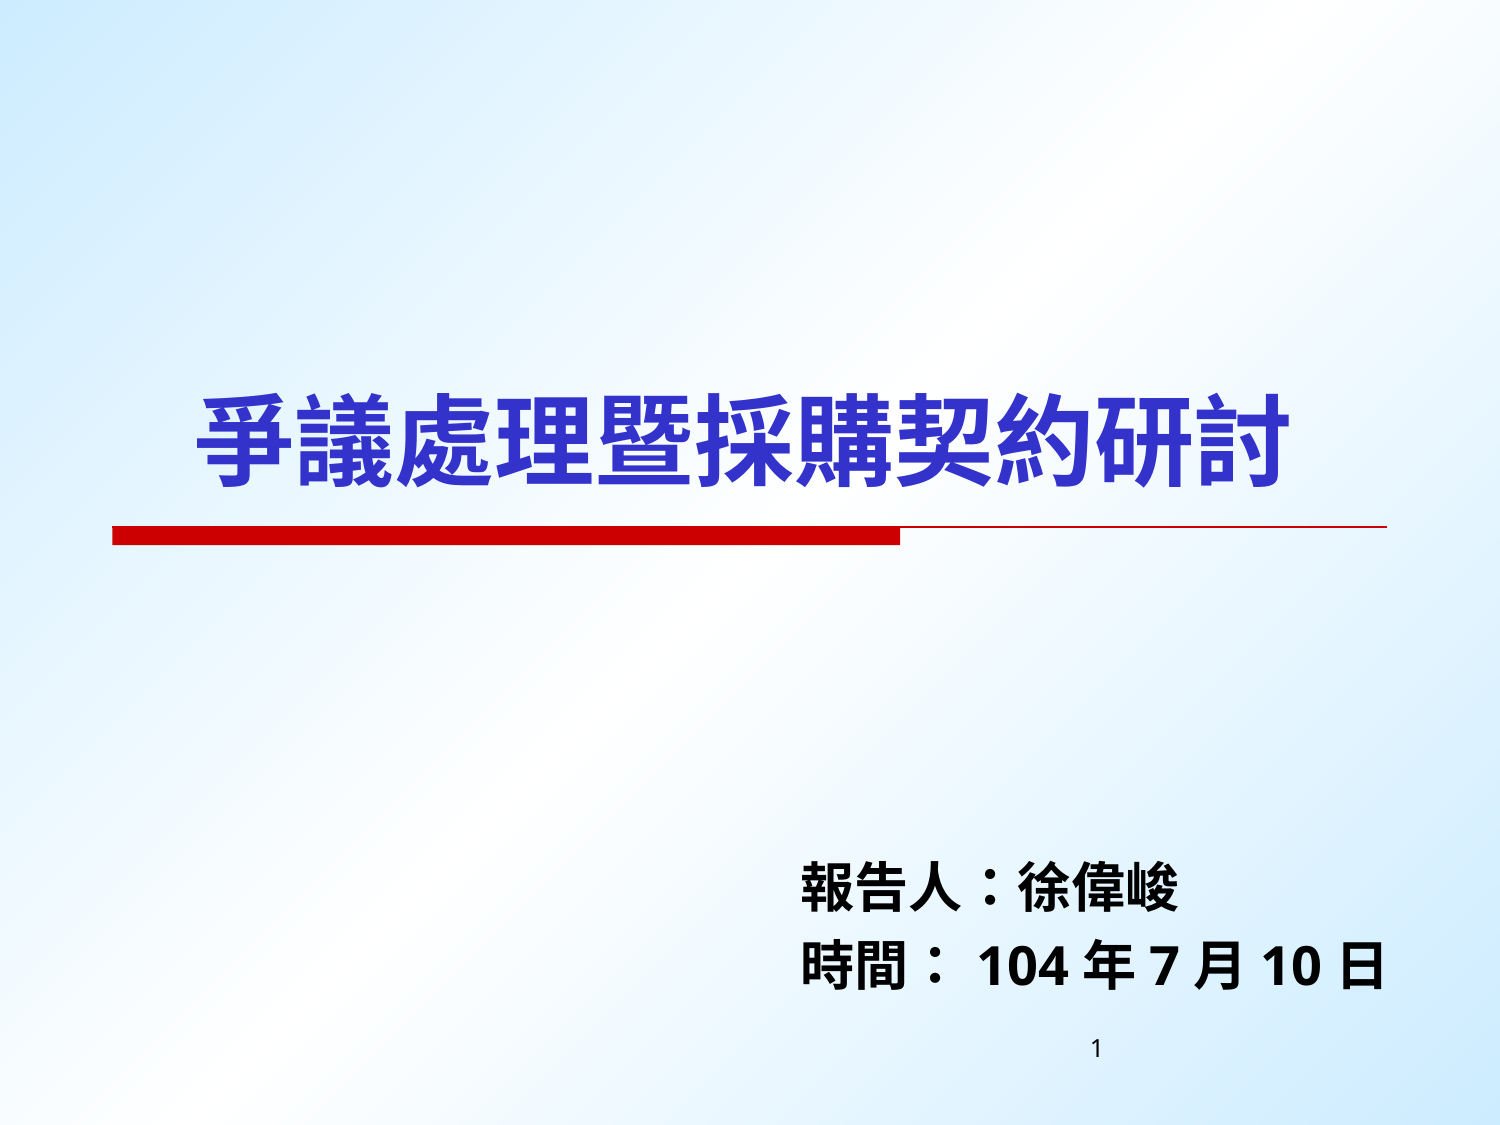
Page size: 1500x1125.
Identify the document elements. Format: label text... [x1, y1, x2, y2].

title 爭議處理暨採購契約研討 [29, 184, 1459, 506]
subtitle 報告人：徐偉峻 時間：104年7月10日 [785, 846, 1428, 1024]
text_box [1074, 1025, 1388, 1101]
